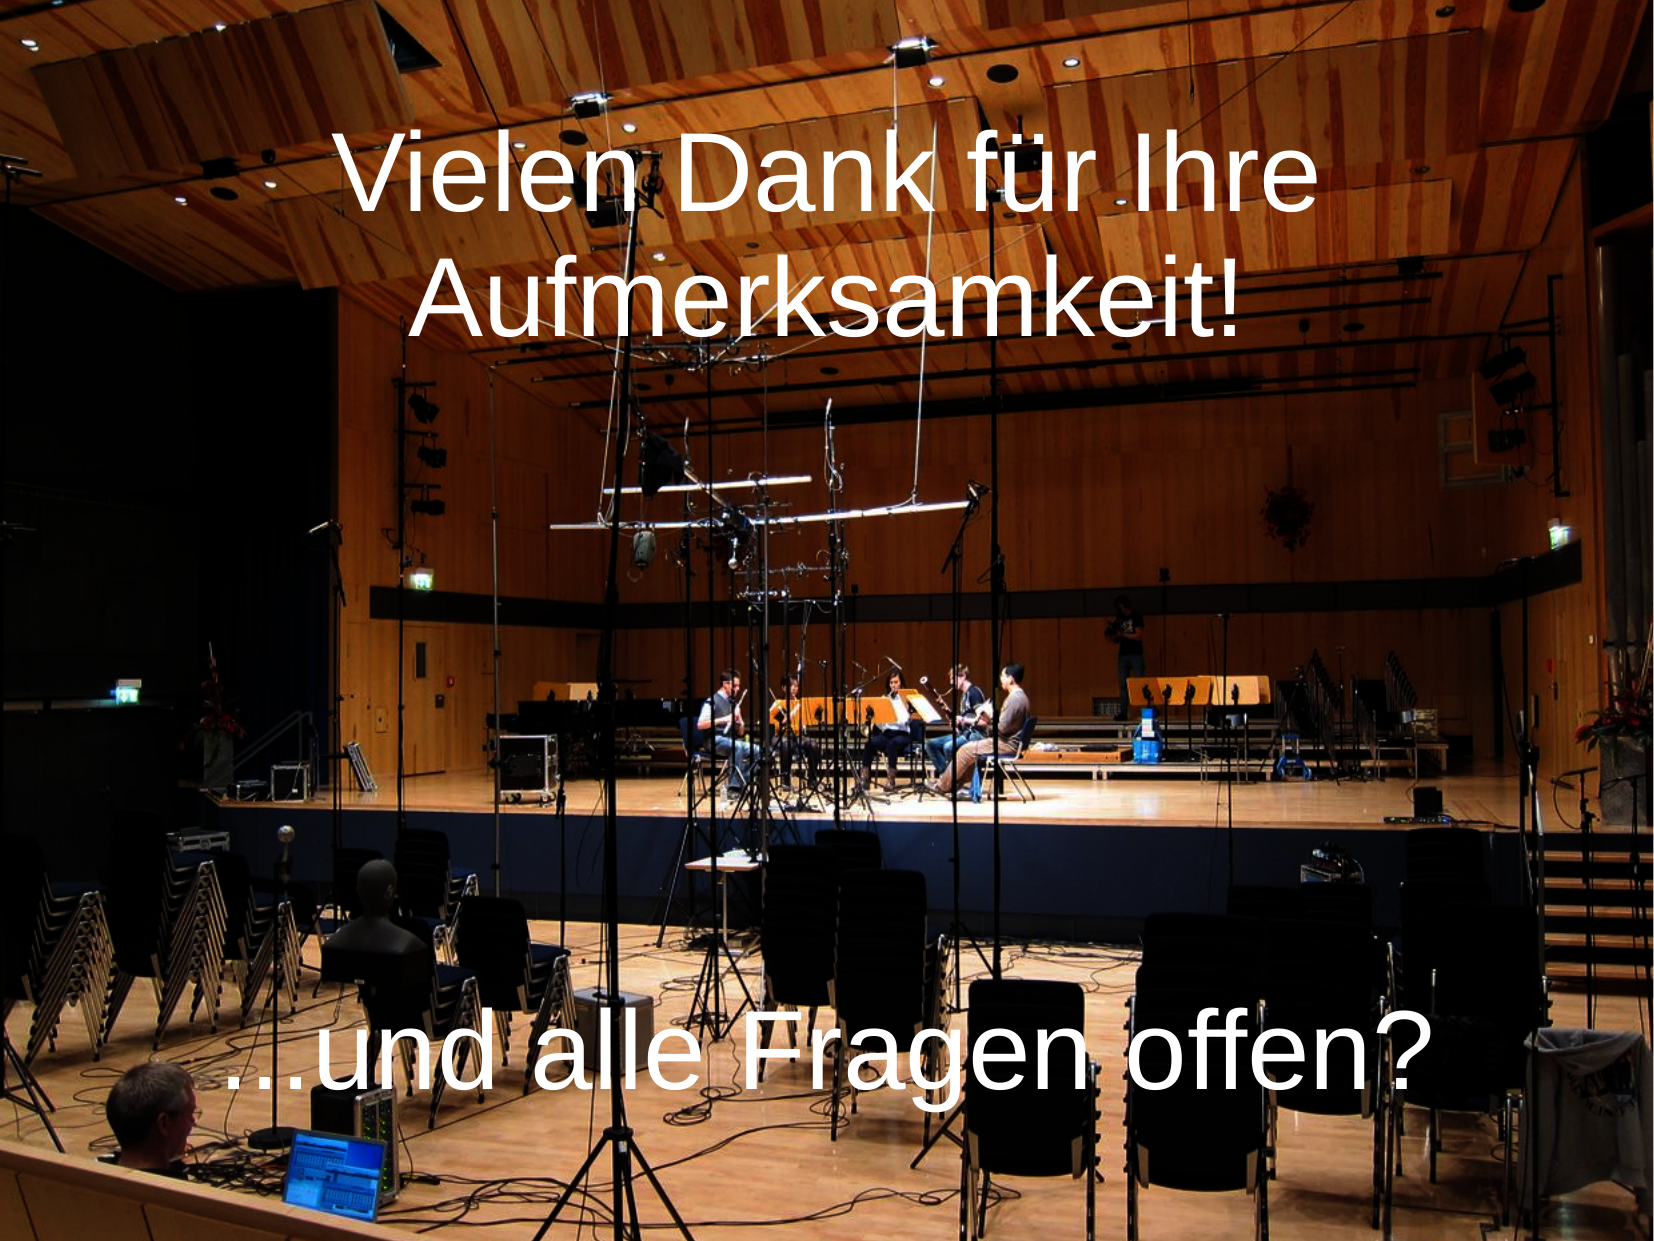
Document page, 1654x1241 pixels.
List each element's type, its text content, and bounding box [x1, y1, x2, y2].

text_box Vielen Dank für Ihre Aufmerksamkeit! ...und alle Fragen offen? [82, 109, 1571, 1114]
picture [0, 0, 1654, 1241]
